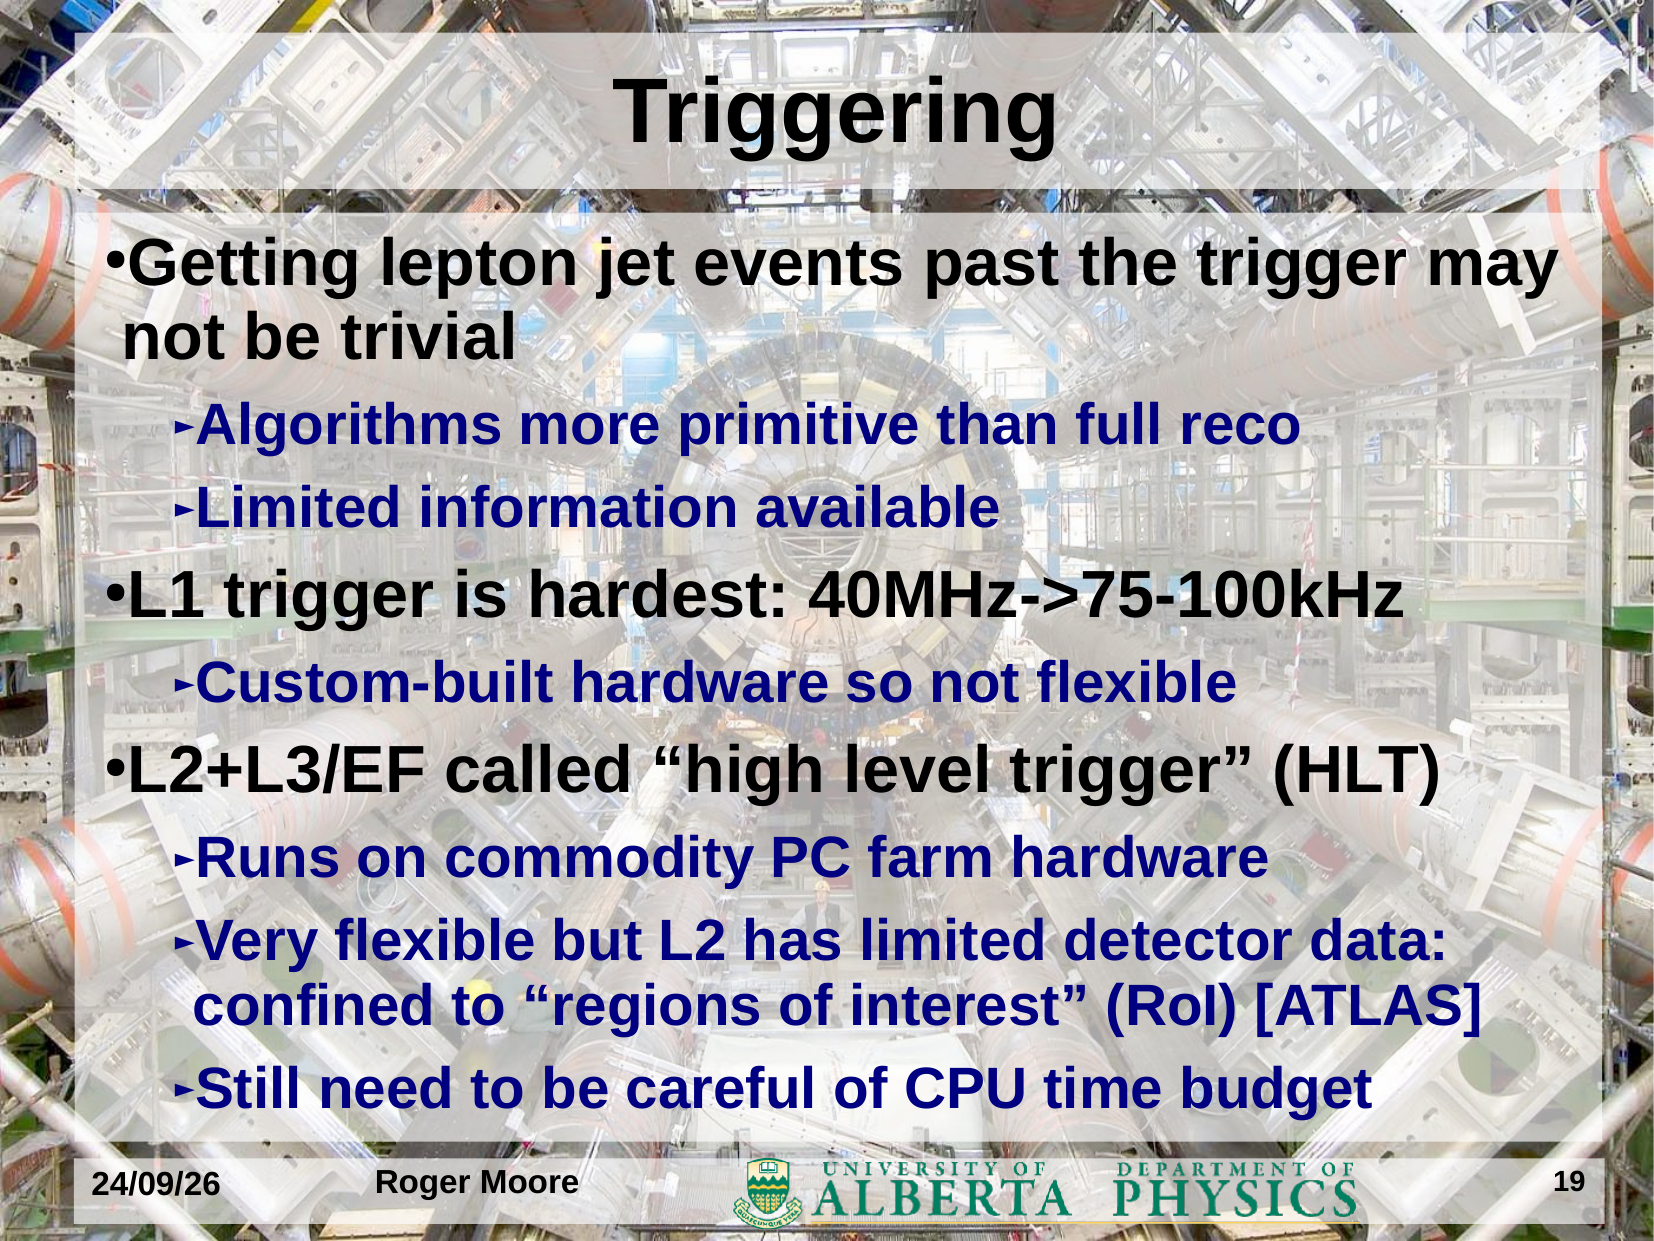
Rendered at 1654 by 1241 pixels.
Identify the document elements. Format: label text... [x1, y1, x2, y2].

title Triggering [74, 32, 1600, 189]
list Getting lepton jet events past the trigger may not be trivial Algorithms more primitive than full reco Limited information available L1 trigger is hardest: 40MHz->75-100kHz Custom-built hardware so not flexible L2+L3/EF called “high level trigger” (HLT) Runs on commodity PC farm hardware Very flexible but L2 has limited detector data: confined to “regions of interest” (RoI) [ATLAS] Still need to be careful of CPU time budget [74, 212, 1603, 1142]
picture [0, 0, 1654, 1241]
